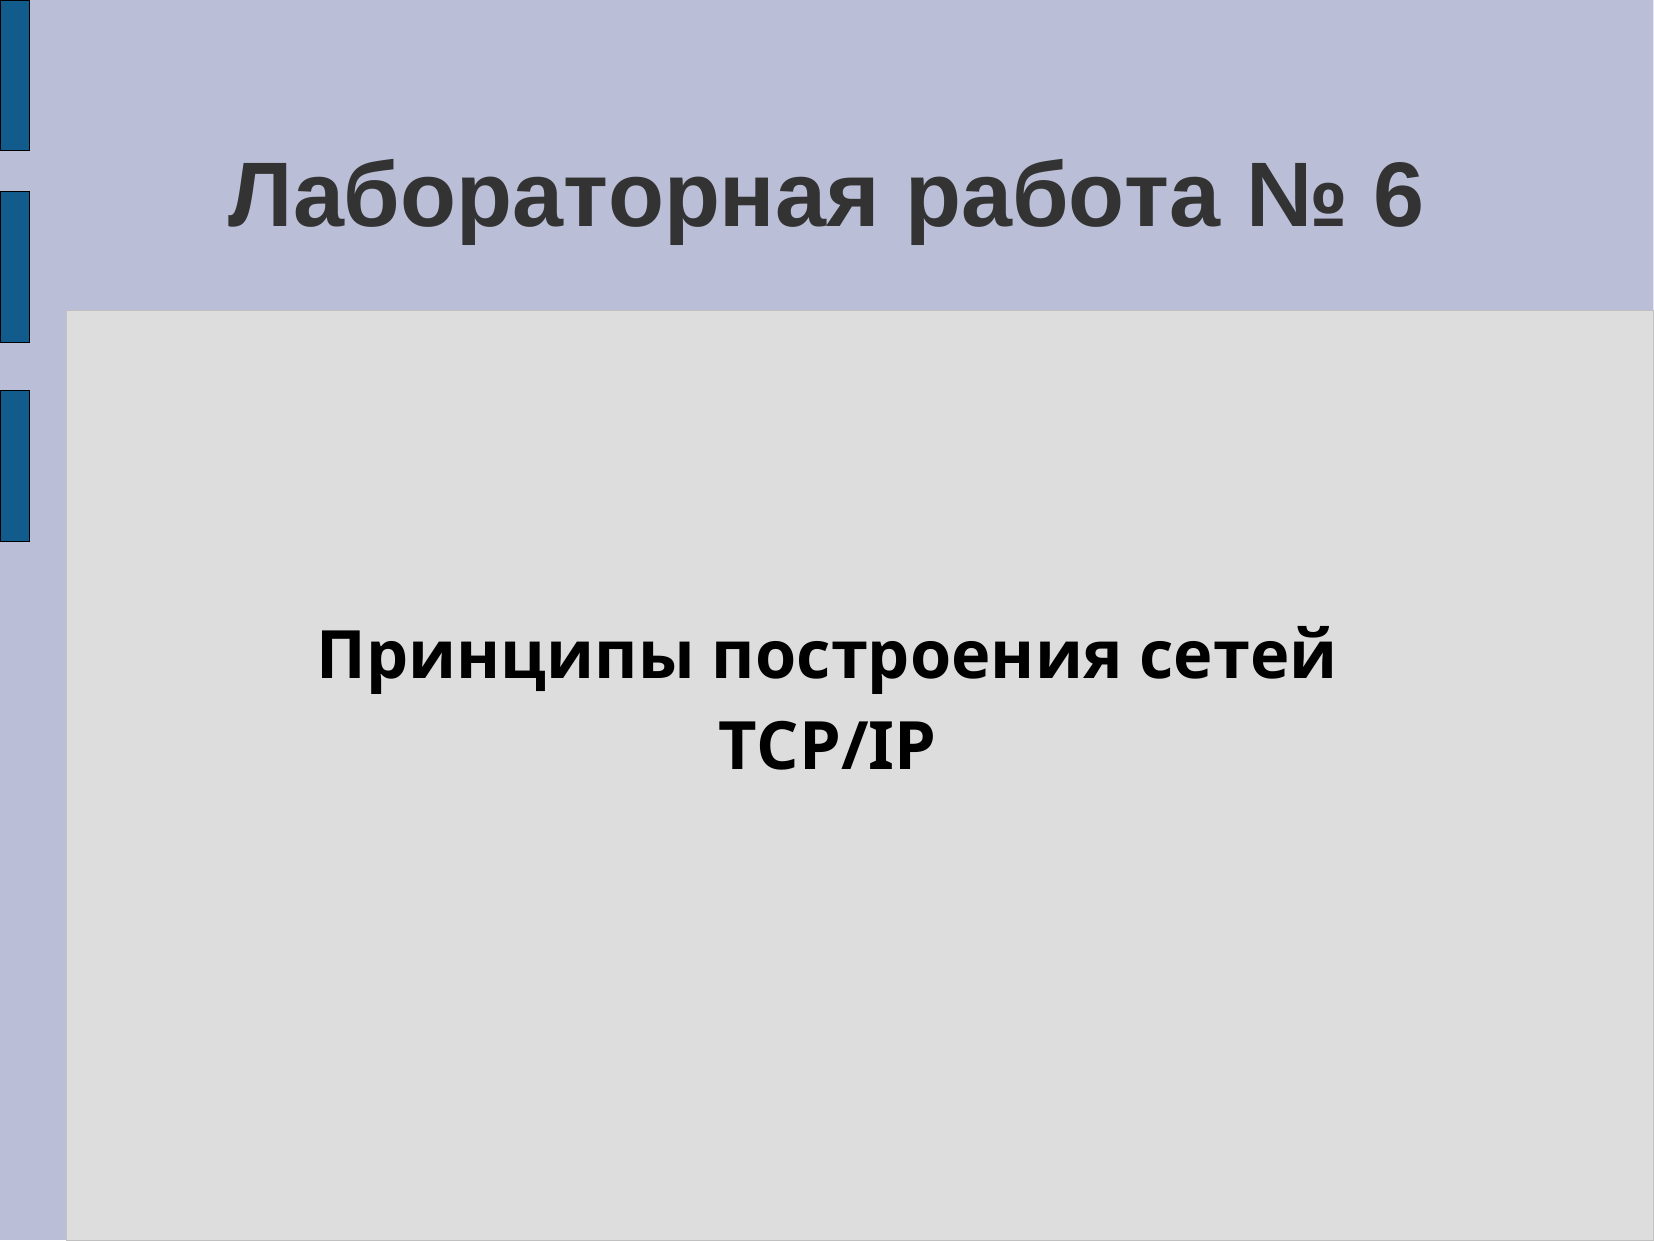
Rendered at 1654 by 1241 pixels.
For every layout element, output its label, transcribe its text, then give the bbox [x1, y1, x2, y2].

subtitle Принципы построения сетей TCP/IP [121, 344, 1534, 1127]
title Лабораторная работа № 6 [121, 91, 1534, 299]
